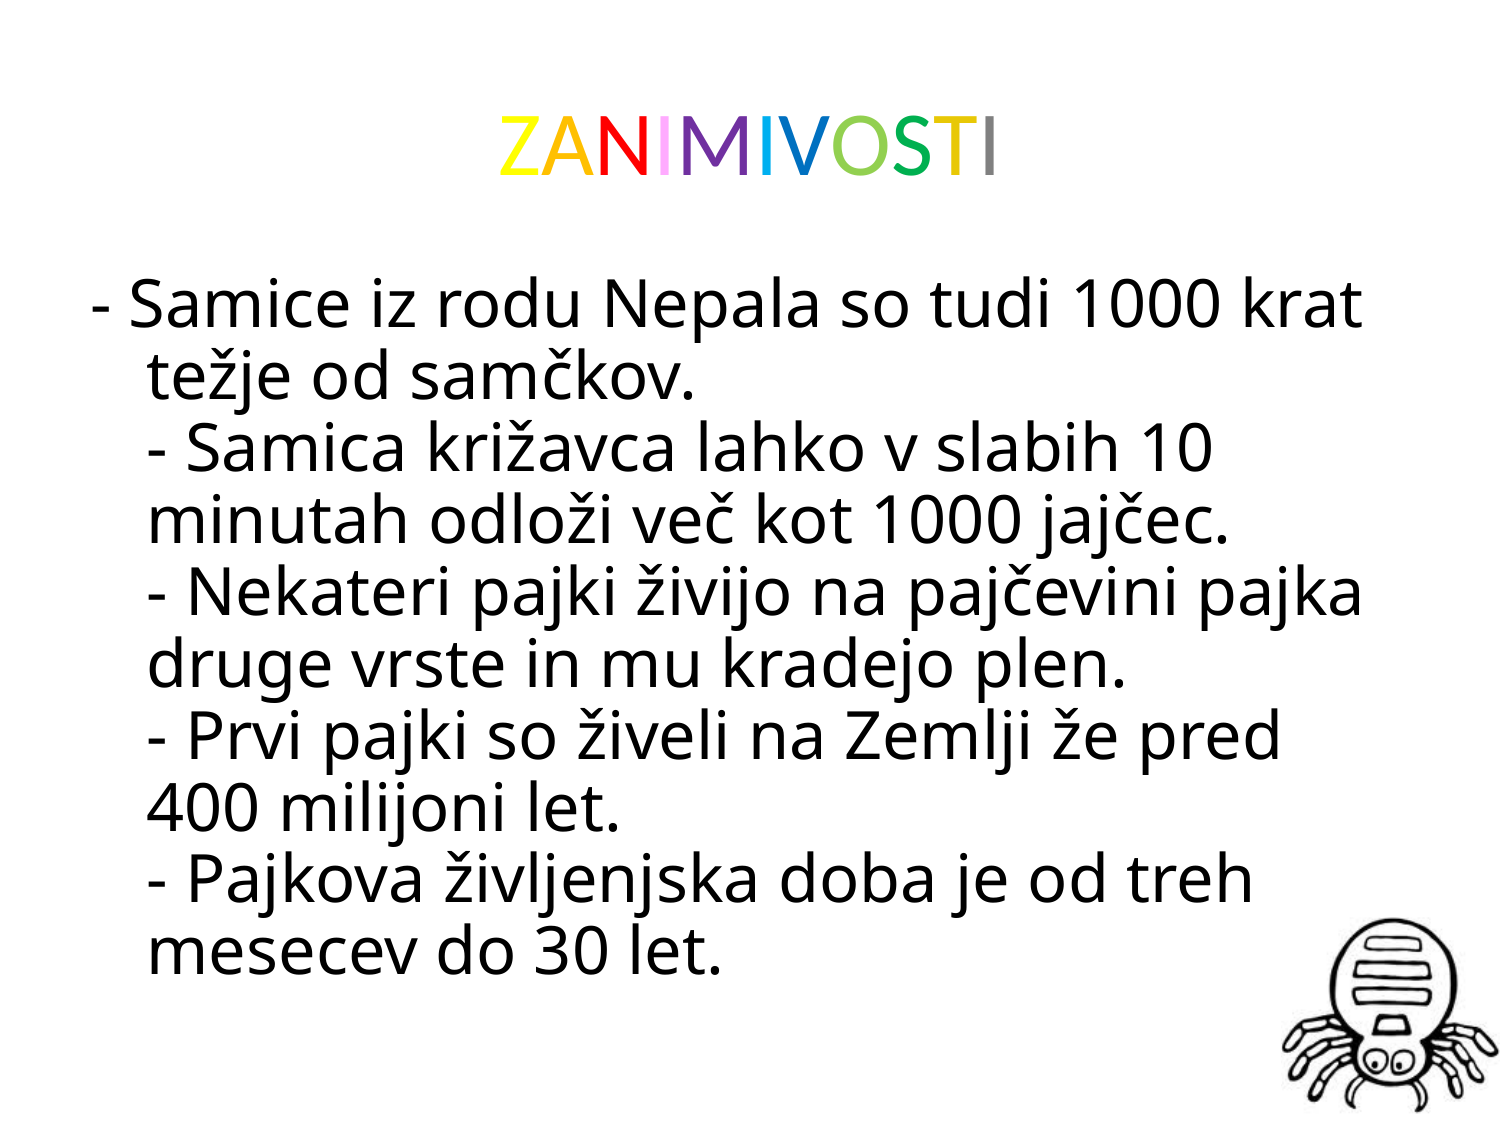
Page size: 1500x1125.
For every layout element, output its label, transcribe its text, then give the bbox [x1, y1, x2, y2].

list - Samice iz rodu Nepala so tudi 1000 krat težje od samčkov. - Samica križavca lahko v slabih 10 minutah odloži več kot 1000 jajčec. - Nekateri pajki živijo na pajčevini pajka druge vrste in mu kradejo plen. - Prvi pajki so živeli na Zemlji že pred 400 milijoni let. - Pajkova življenjska doba je od treh mesecev do 30 let. [75, 262, 1425, 1005]
picture [1281, 906, 1500, 1125]
title ZANIMIVOSTI [75, 45, 1425, 233]
